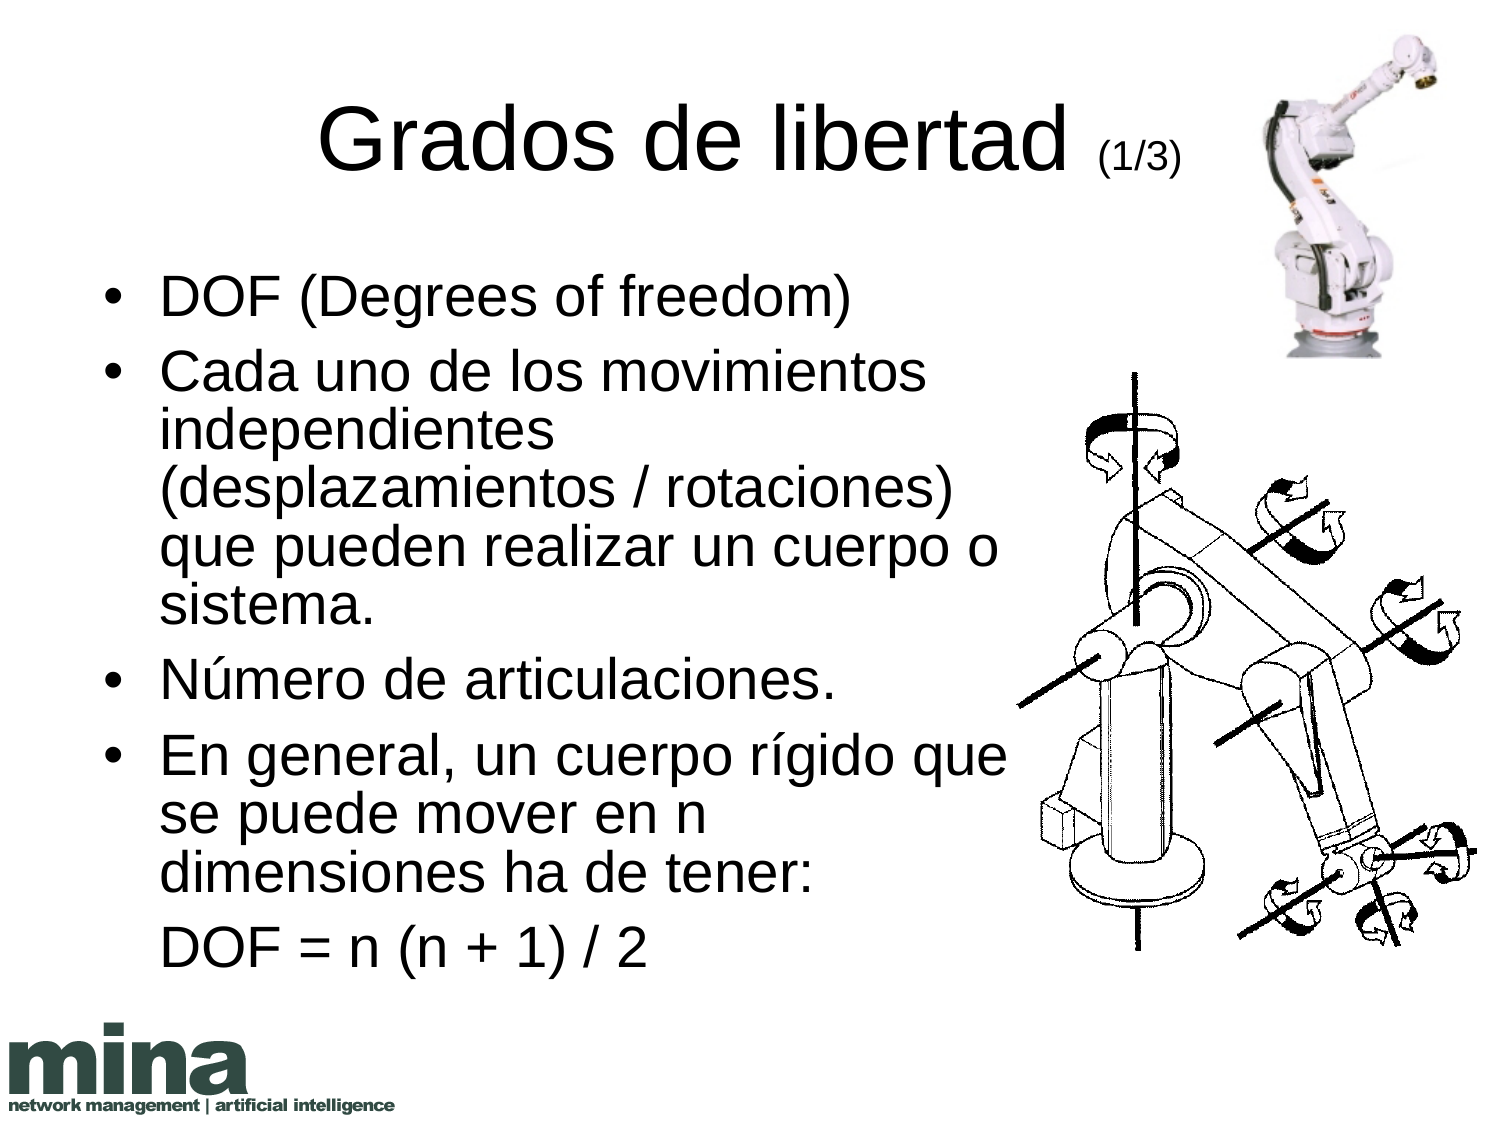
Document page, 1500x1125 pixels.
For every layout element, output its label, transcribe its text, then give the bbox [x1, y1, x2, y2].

picture [1016, 372, 1477, 951]
picture [0, 1016, 402, 1119]
title Grados de libertad (1/3) [75, 45, 1241, 233]
list DOF (Degrees of freedom) Cada uno de los movimientos independientes (desplazamientos / rotaciones) que pueden realizar un cuerpo o sistema. Número de articulaciones. En general, un cuerpo rígido que se puede mover en n dimensiones ha de tener: DOF = n (n + 1) / 2 [88, 261, 1034, 1004]
picture [1241, 29, 1447, 359]
